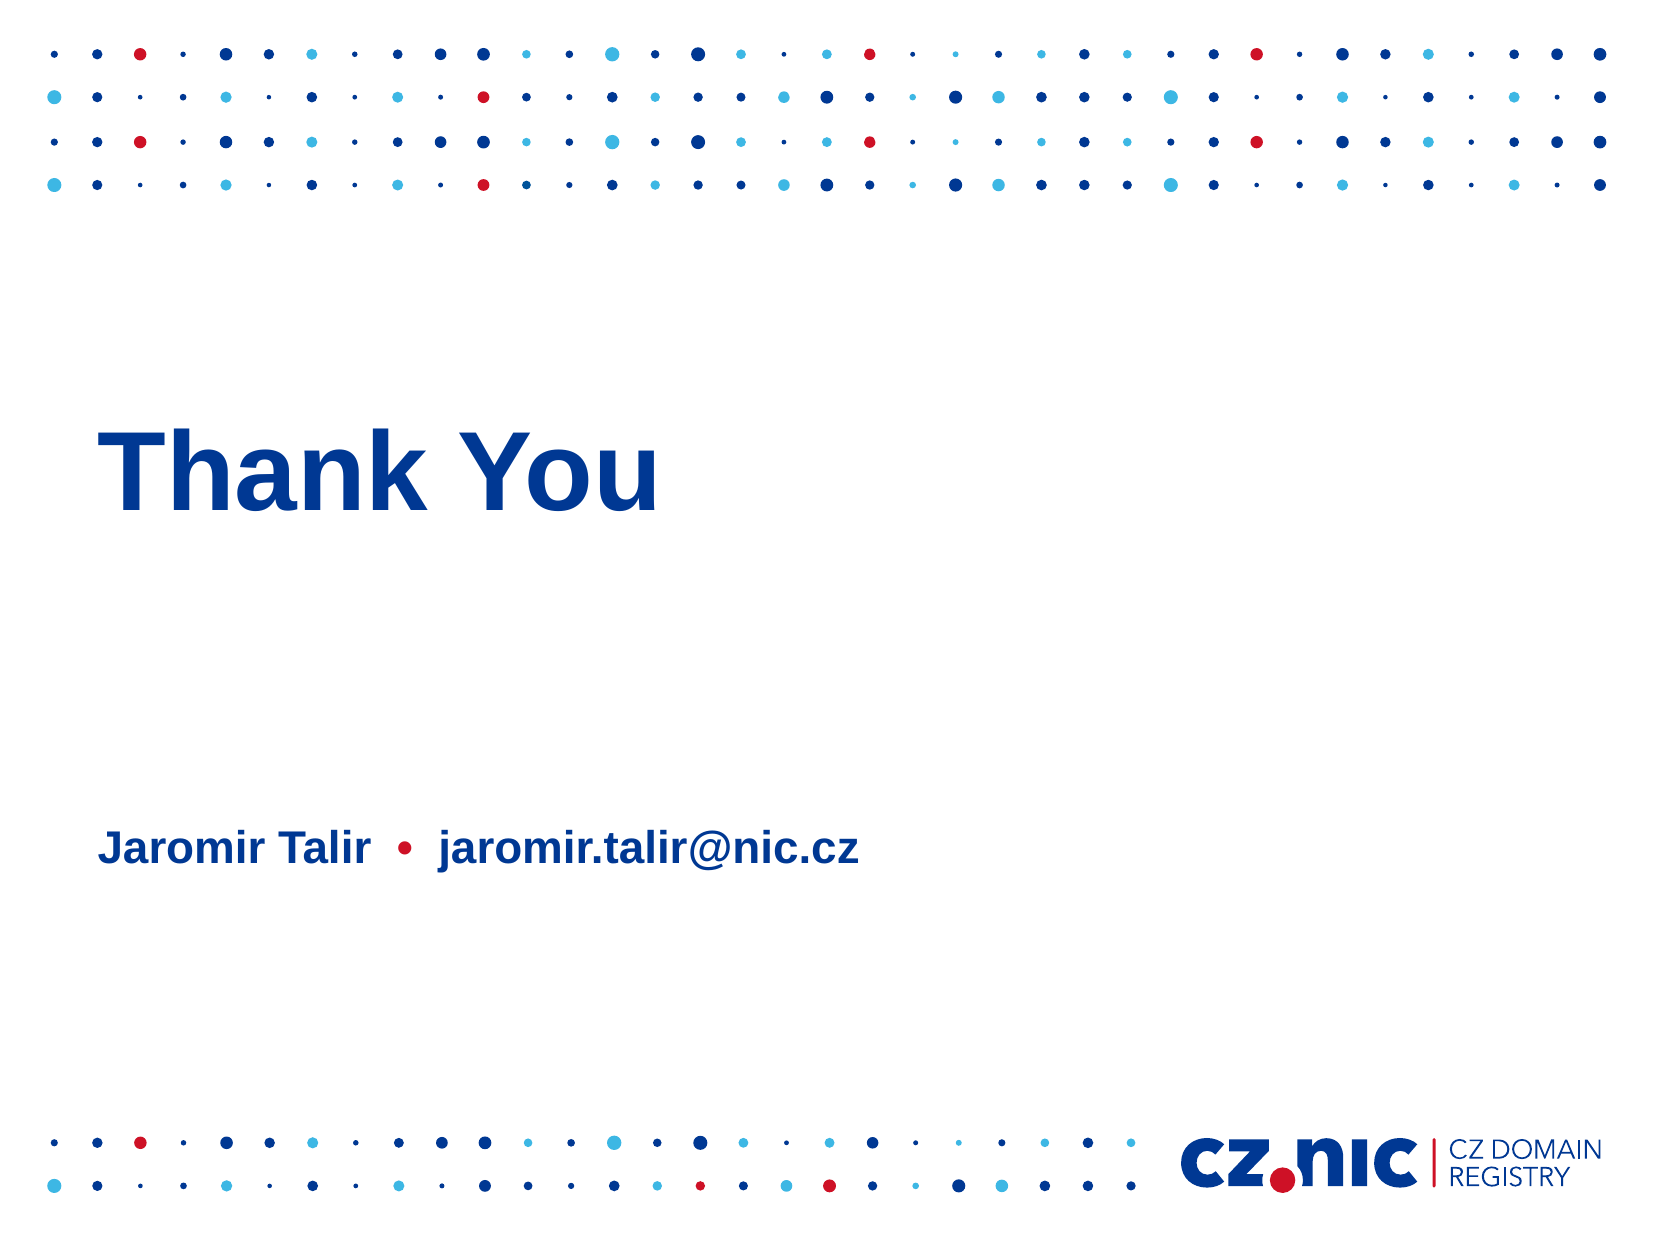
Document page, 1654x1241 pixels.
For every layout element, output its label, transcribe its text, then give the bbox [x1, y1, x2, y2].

picture [47, 47, 1607, 192]
text_box Thank You [82, 401, 1571, 542]
text_box Jaromir Talir • jaromir.talir@nic.cz [82, 814, 1252, 882]
